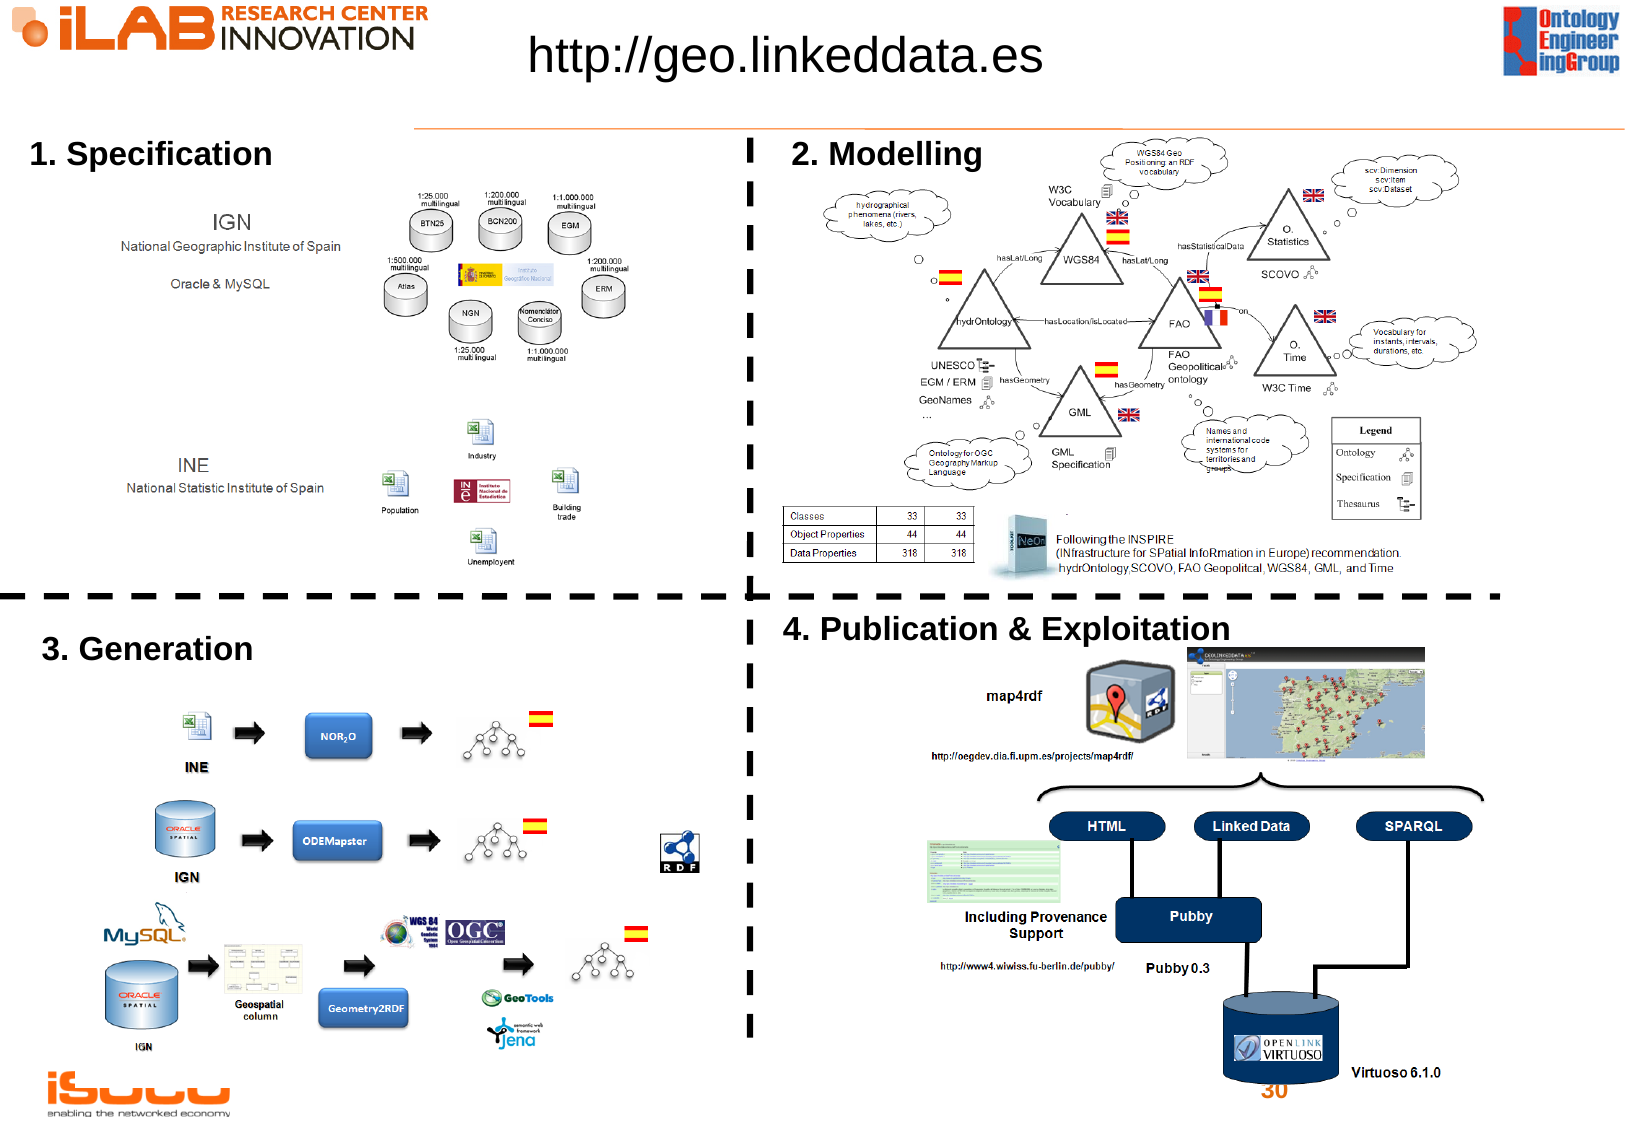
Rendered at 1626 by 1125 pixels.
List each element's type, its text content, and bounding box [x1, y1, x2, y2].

list http://geo.linkeddata.es [452, 14, 1501, 65]
picture [47, 674, 700, 1117]
text_box 2. Modelling [776, 124, 999, 180]
picture [112, 187, 734, 613]
list [452, 67, 1605, 118]
picture [1501, 5, 1620, 77]
picture [774, 136, 1477, 582]
text_box 3. Generation [26, 619, 269, 675]
picture [924, 646, 1488, 1085]
text_box 1. Specification [14, 124, 288, 180]
picture [5, 0, 435, 55]
text_box 4. Publication & Exploitation [768, 599, 1247, 655]
